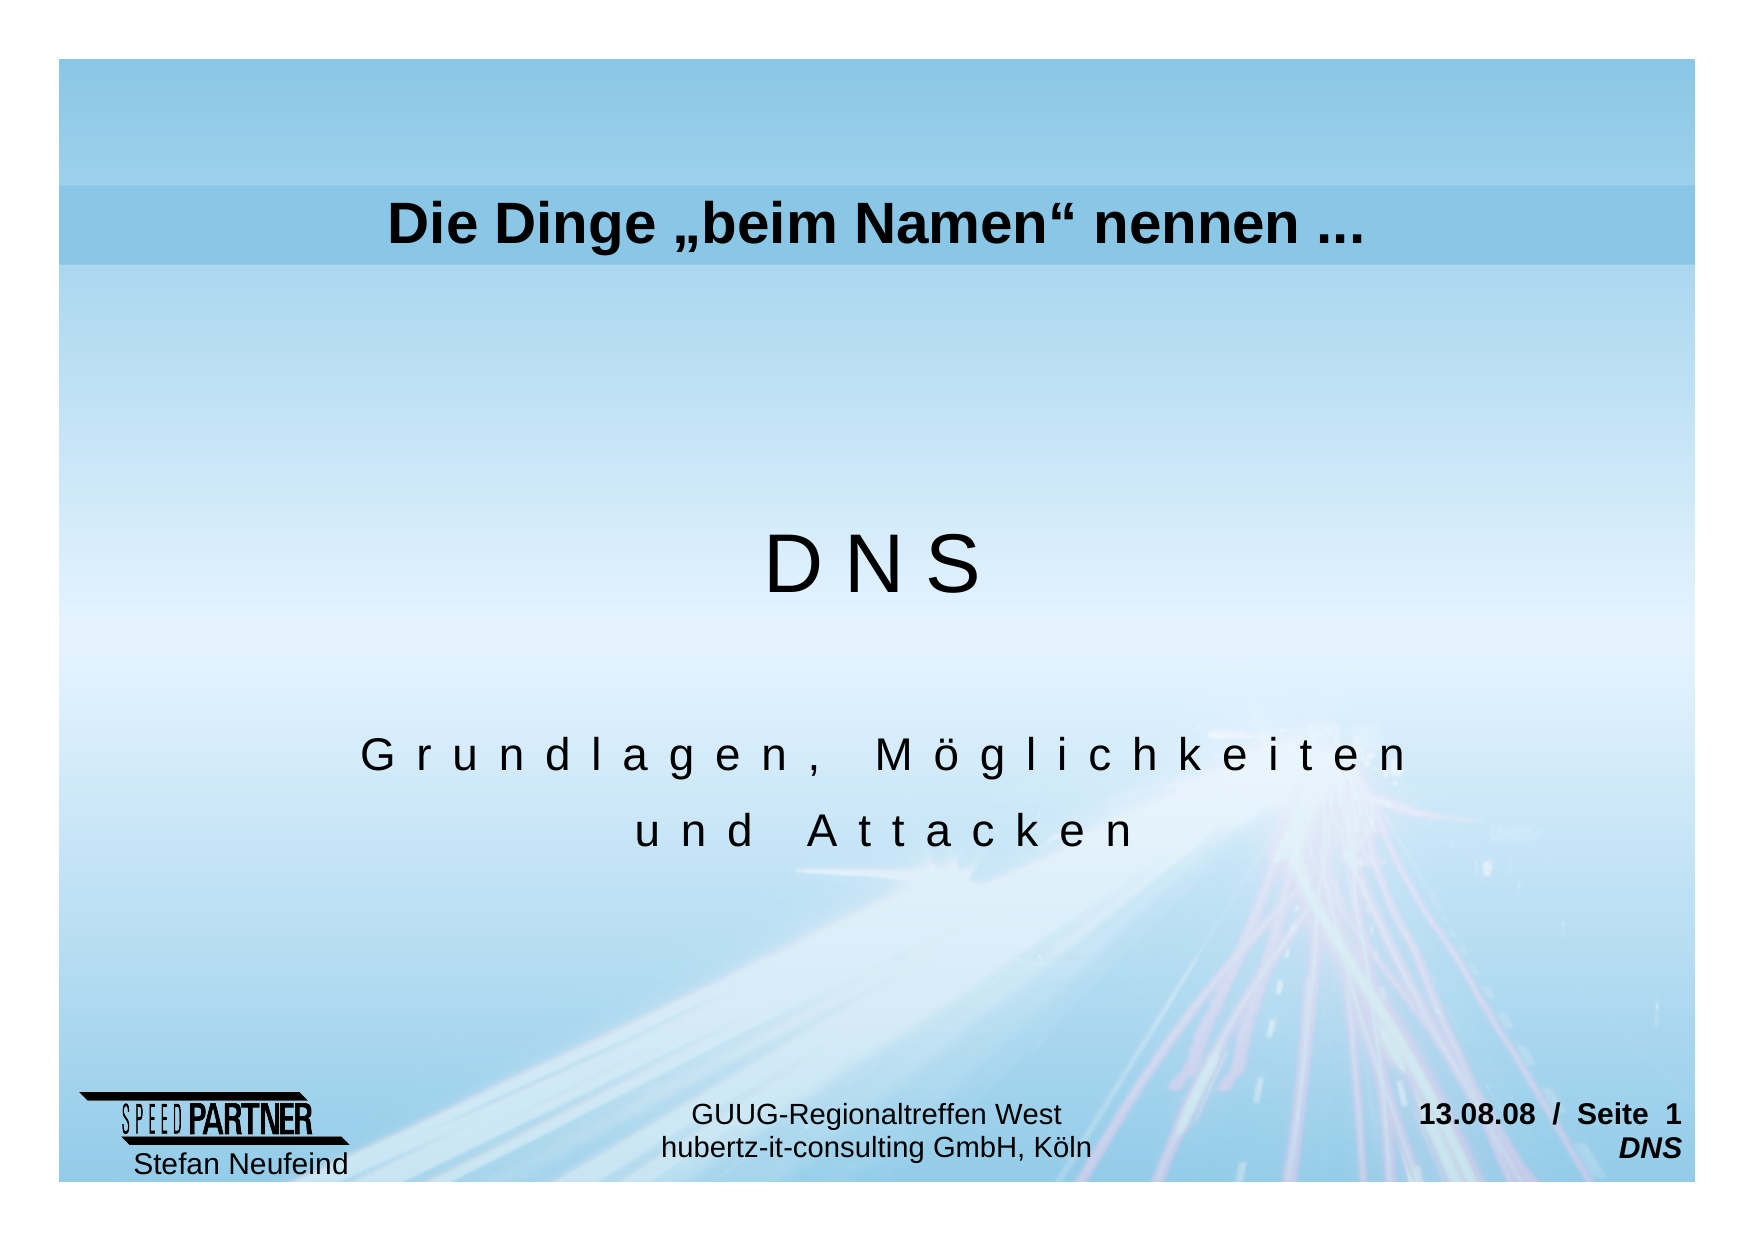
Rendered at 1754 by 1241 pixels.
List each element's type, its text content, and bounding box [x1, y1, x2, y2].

title Die Dinge „beim Namen“ nennen ... [59, 191, 1695, 257]
picture [59, 265, 1695, 1182]
picture [59, 59, 1695, 185]
subtitle DNS Grundlagen, Möglichkeiten und Attacken [71, 272, 1695, 1055]
